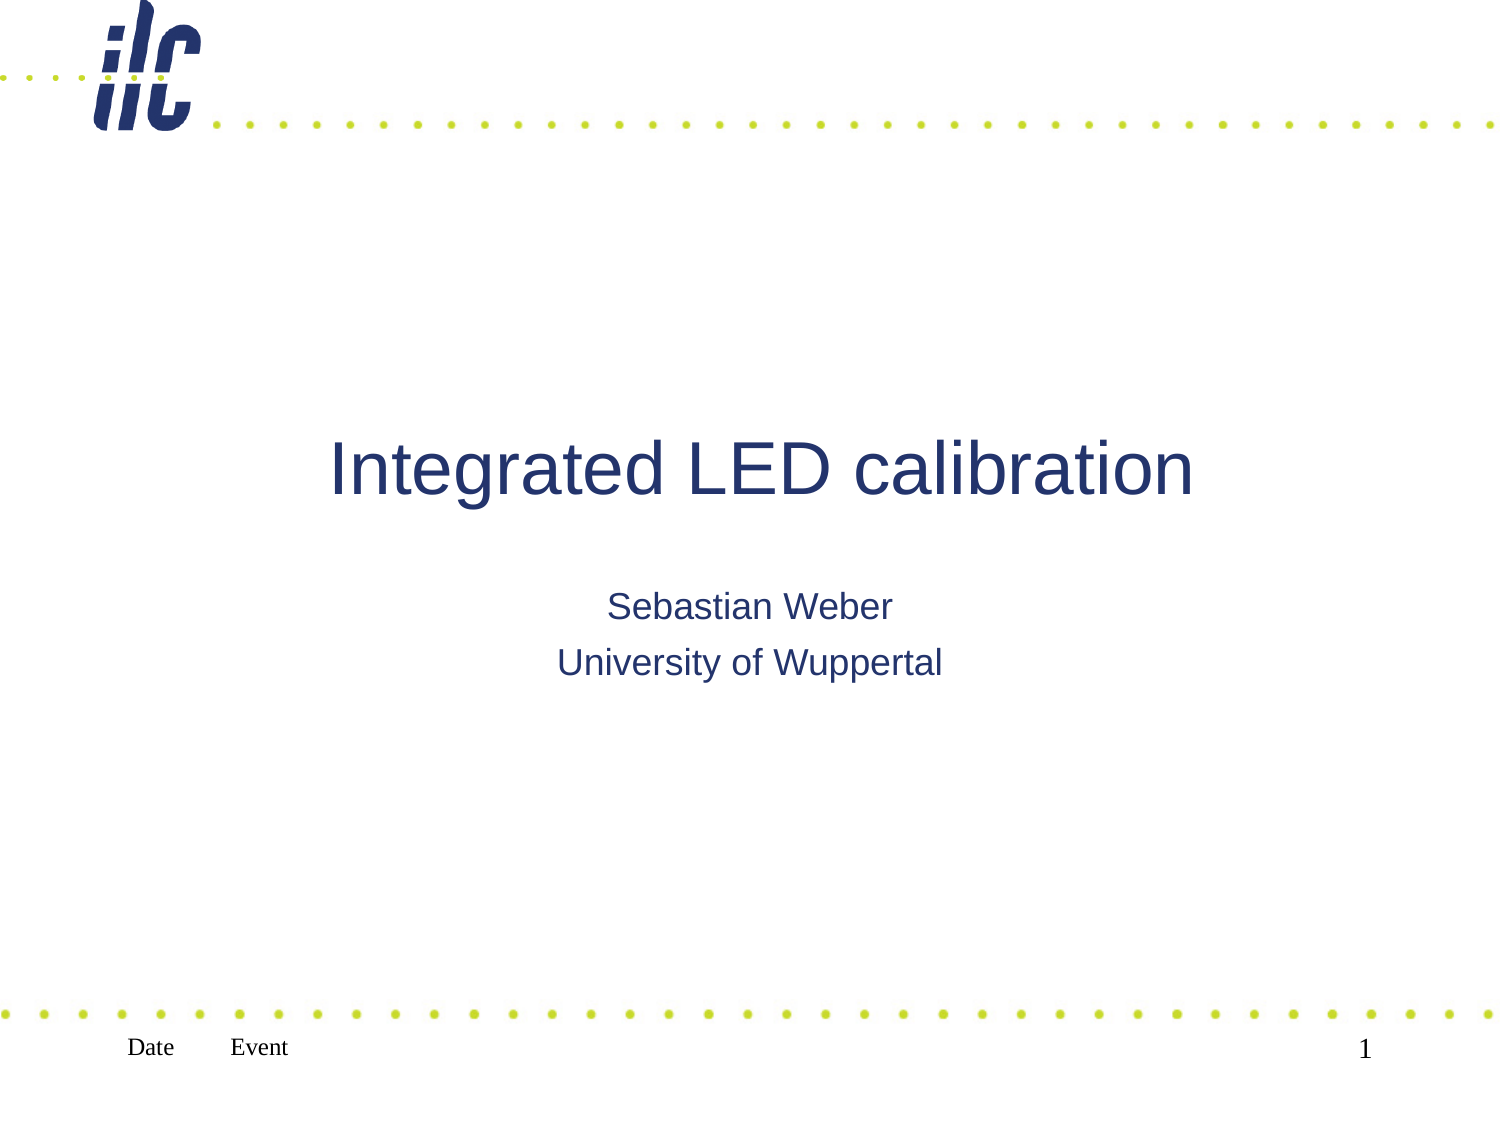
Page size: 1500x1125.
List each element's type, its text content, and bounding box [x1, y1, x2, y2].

subtitle Sebastian Weber University of Wuppertal [75, 270, 1425, 999]
picture [0, 999, 1500, 1030]
picture [212, 112, 1500, 138]
picture [0, 0, 201, 131]
